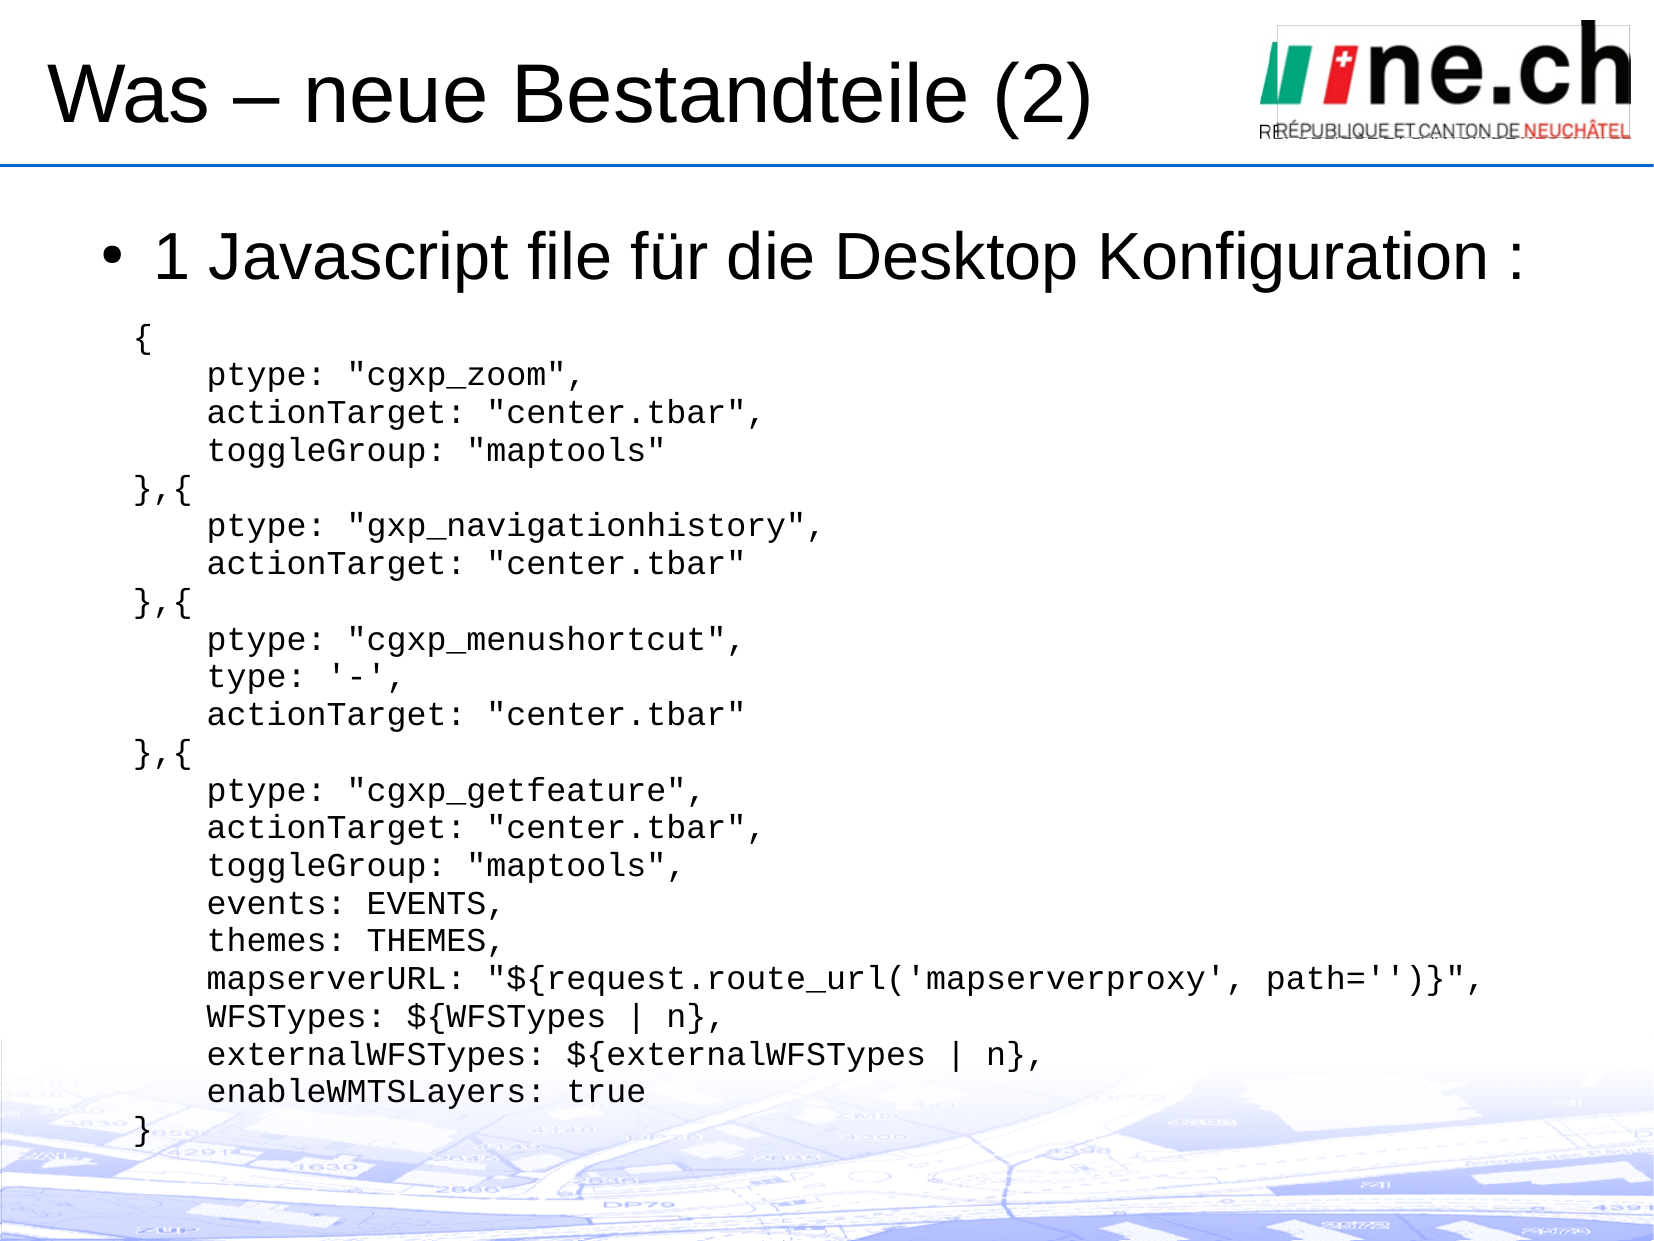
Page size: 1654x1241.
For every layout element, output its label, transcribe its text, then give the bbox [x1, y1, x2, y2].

picture [0, 1040, 1654, 1241]
list 1 Javascript file für die Desktop Konfiguration : [82, 219, 1571, 1038]
picture [1536, 24, 1631, 139]
title Was – neue Bestandteile (2) [47, 0, 1536, 198]
text_box { ptype: "cgxp_zoom", actionTarget: "center.tbar", toggleGroup: "maptools" },{ ptype: "gxp_navigationhistory", actionTarget: "center.tbar" },{ ptype: "cgxp_menushortcut", type: '-', actionTarget: "center.tbar" },{ ptype: "cgxp_getfeature", actionTarget: "center.tbar", toggleGroup: "maptools", events: EVENTS, themes: THEMES, mapserverURL: "${request.route_url('mapserverproxy', path='')}", WFSTypes: ${WFSTypes | n}, externalWFSTypes: ${externalWFSTypes | n}, enableWMTSLayers: true } [118, 312, 1536, 1114]
